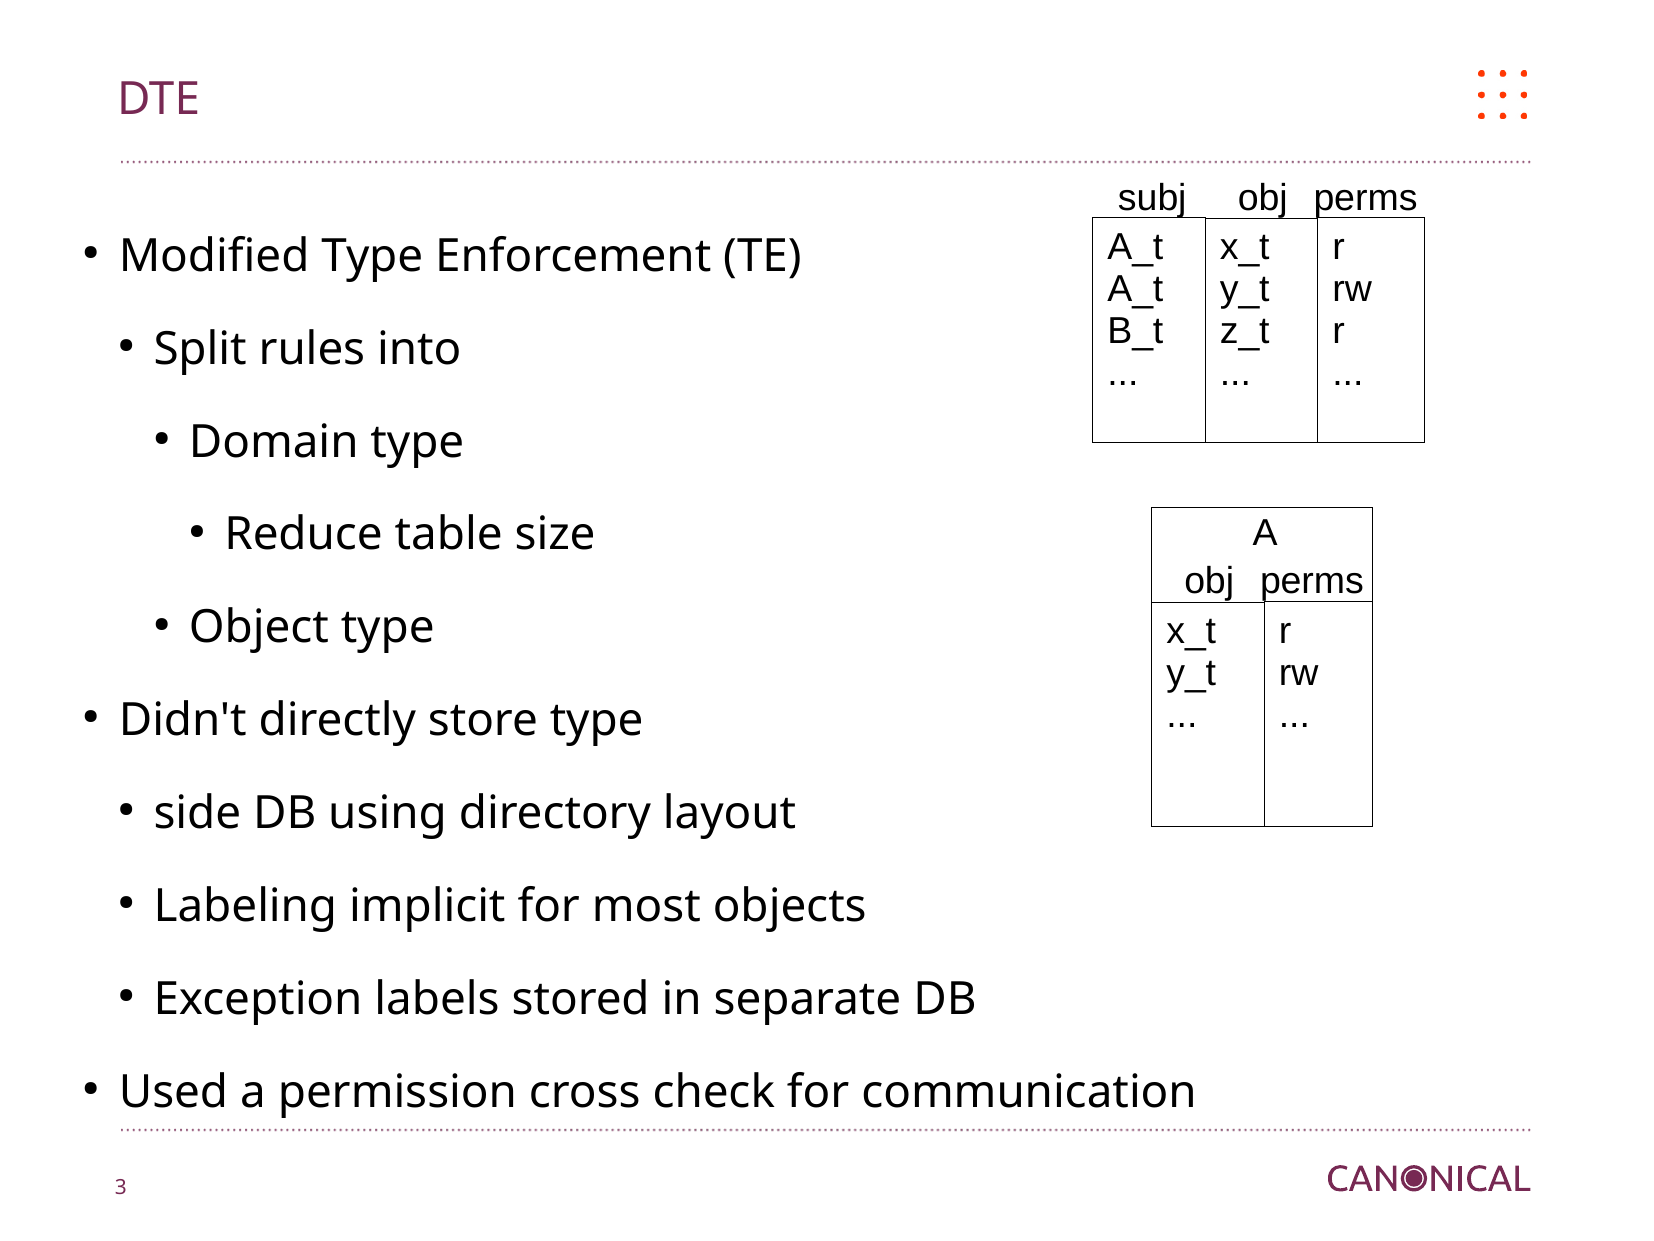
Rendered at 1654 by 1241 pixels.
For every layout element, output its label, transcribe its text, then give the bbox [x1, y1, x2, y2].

text_box A_t A_t B_t ... [1092, 217, 1206, 443]
picture [1478, 70, 1527, 119]
text_box perms [1298, 168, 1433, 226]
text_box A [1237, 503, 1293, 507]
picture [111, 159, 1533, 166]
text_box obj [1223, 168, 1298, 218]
text_box x_t y_t ... [1152, 602, 1264, 826]
text_box perms [1245, 552, 1372, 602]
text_box A [1237, 508, 1293, 561]
text_box obj [1169, 552, 1245, 602]
text_box x_t y_t z_t ... [1205, 218, 1317, 443]
text_box subj [1103, 168, 1202, 217]
title DTE [117, 71, 1447, 123]
text_box r rw r ... [1317, 217, 1425, 443]
text_box r rw ... [1264, 601, 1372, 826]
picture [111, 1127, 1533, 1134]
list Modified Type Enforcement (TE) Split rules into Domain type Reduce table size Object type Didn't directly store type side DB using directory layout Labeling implicit for most objects Exception labels stored in separate DB Used a permission cross check for communication [82, 206, 1571, 971]
text_box perms [1373, 552, 1379, 610]
